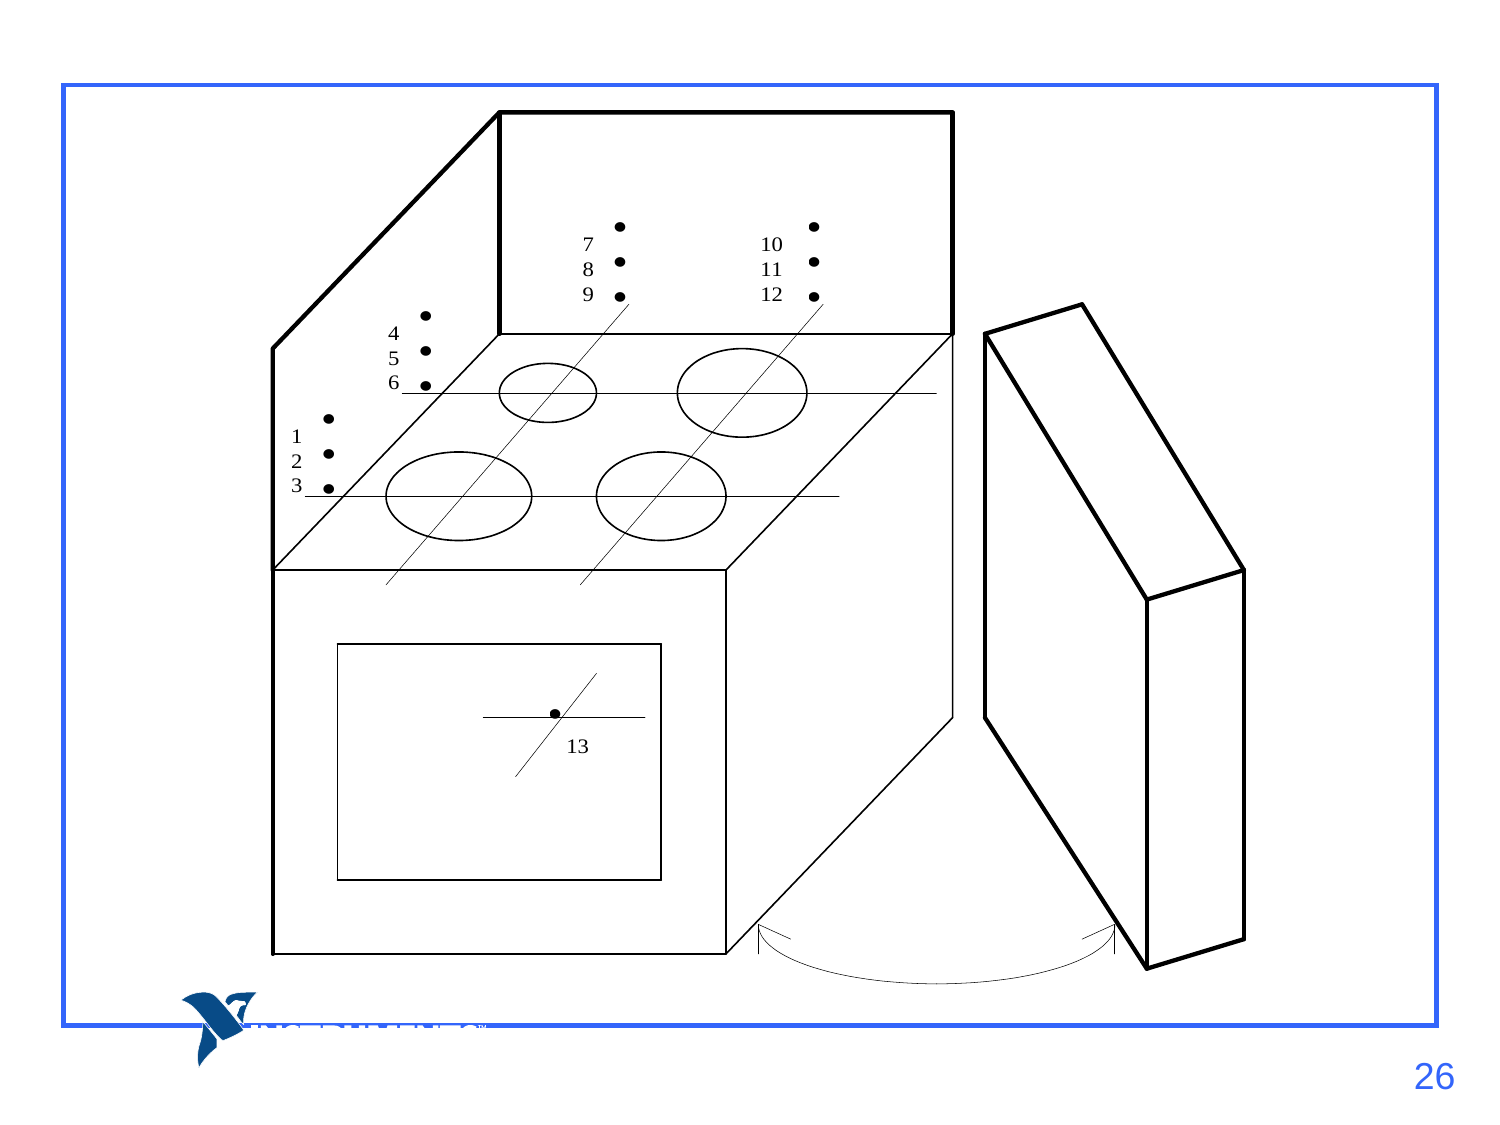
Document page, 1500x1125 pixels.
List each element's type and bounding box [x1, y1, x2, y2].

chart [270, 110, 1247, 985]
